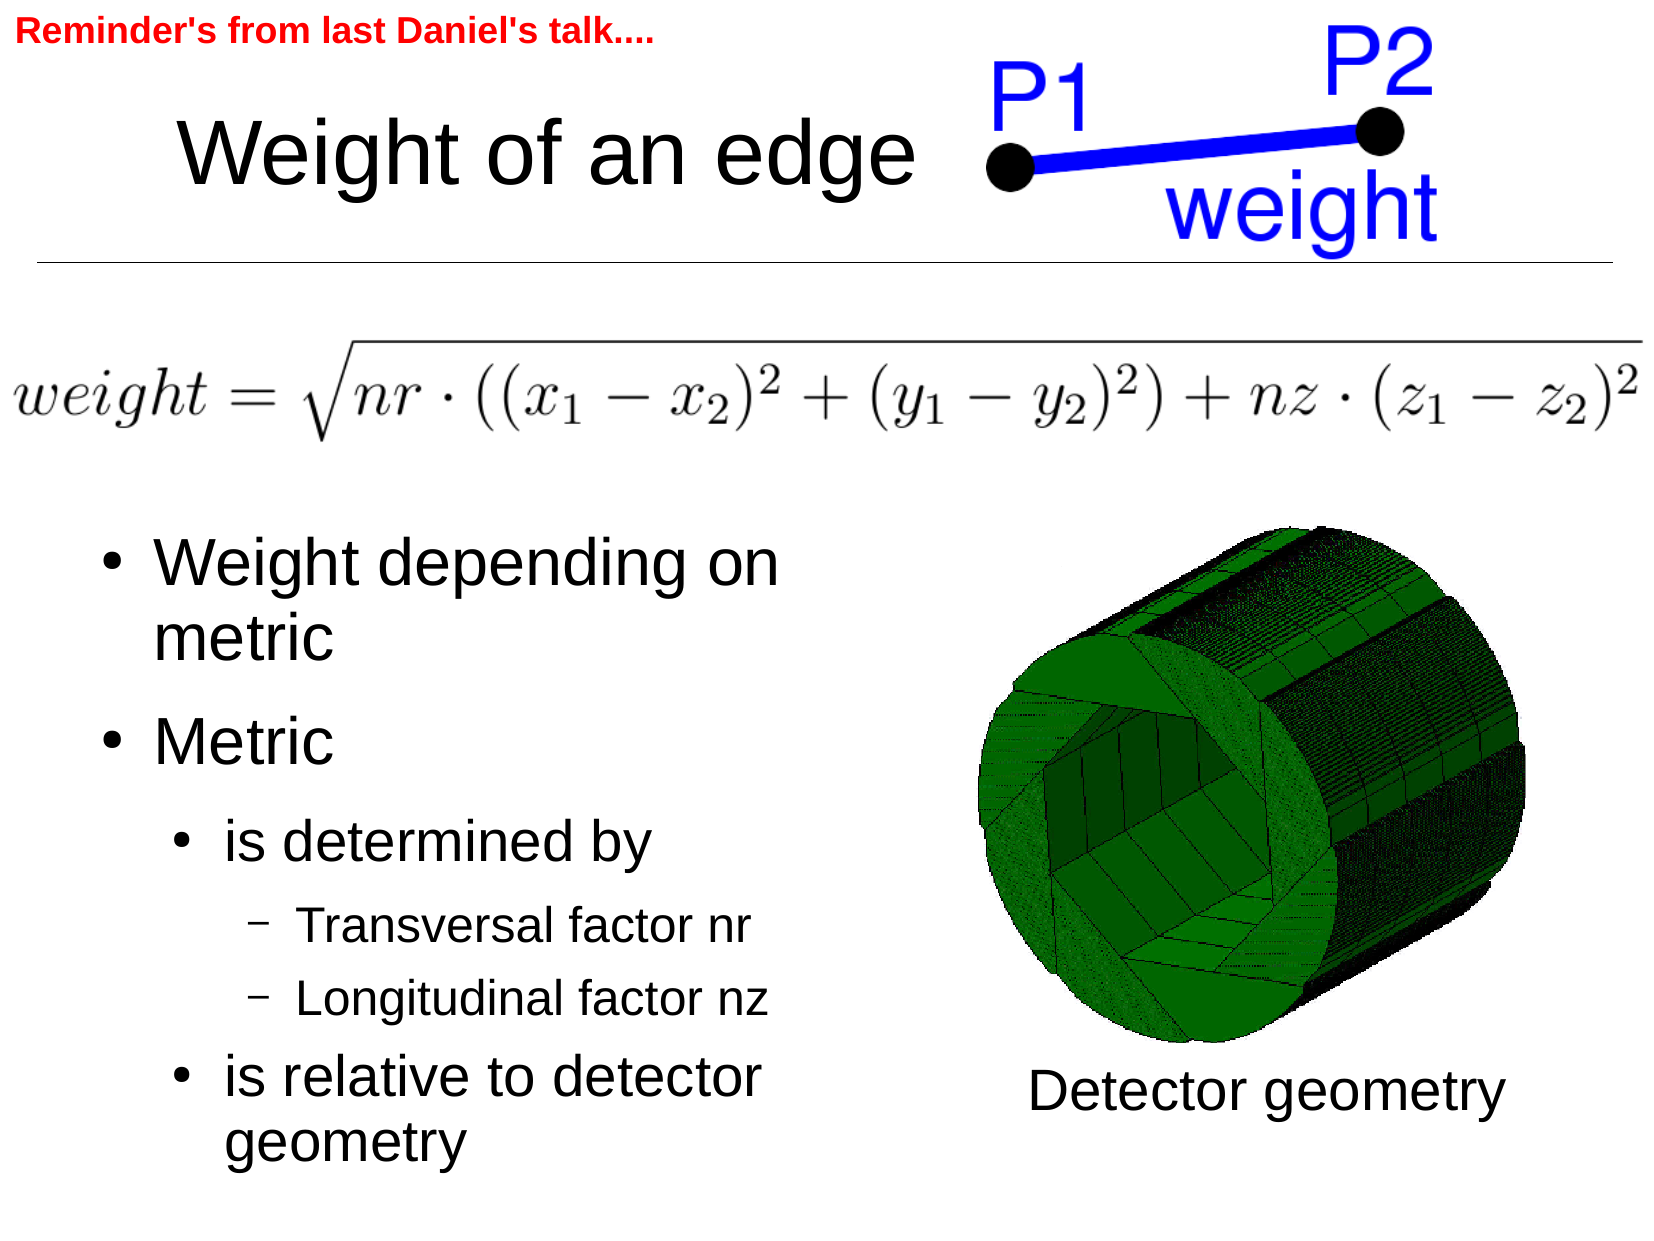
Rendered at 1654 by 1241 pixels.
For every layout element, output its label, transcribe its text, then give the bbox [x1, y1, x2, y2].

text_box Detector geometry [1012, 1050, 1523, 1130]
title Weight of an edge [82, 56, 986, 250]
picture [986, 23, 1463, 262]
picture [975, 524, 1526, 1043]
list Weight depending on metric Metric is determined by Transversal factor nr Longitudinal factor nz is relative to detector geometry [82, 525, 826, 1201]
picture [0, 328, 1654, 451]
text_box Reminder's from last Daniel's talk.... [0, 2, 671, 61]
